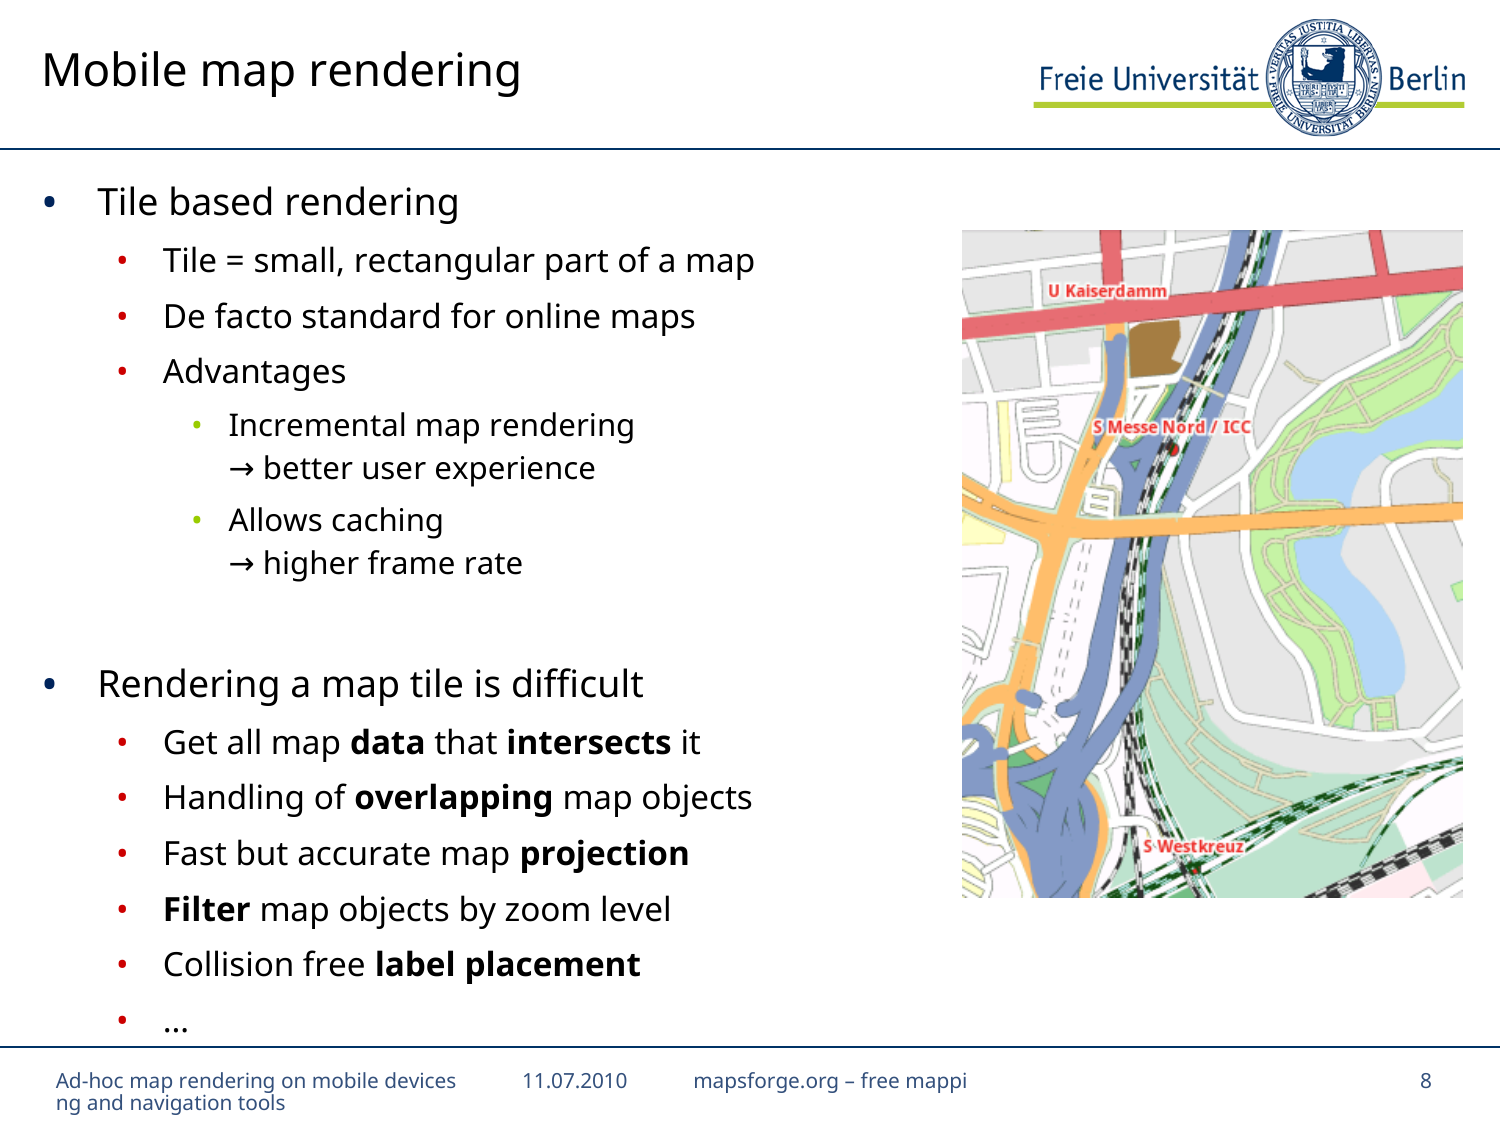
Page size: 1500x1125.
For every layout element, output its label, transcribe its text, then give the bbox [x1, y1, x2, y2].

picture [962, 230, 1463, 898]
title Mobile map rendering [41, 0, 1016, 138]
list Tile based rendering Tile = small, rectangular part of a map De facto standard for online maps Advantages Incremental map rendering → better user experience Allows caching → higher frame rate Rendering a map tile is difficult Get all map data that intersects it Handling of overlapping map objects Fast but accurate map projection Filter map objects by zoom level Collision free label placement … [41, 175, 1447, 964]
picture [1033, 19, 1470, 137]
